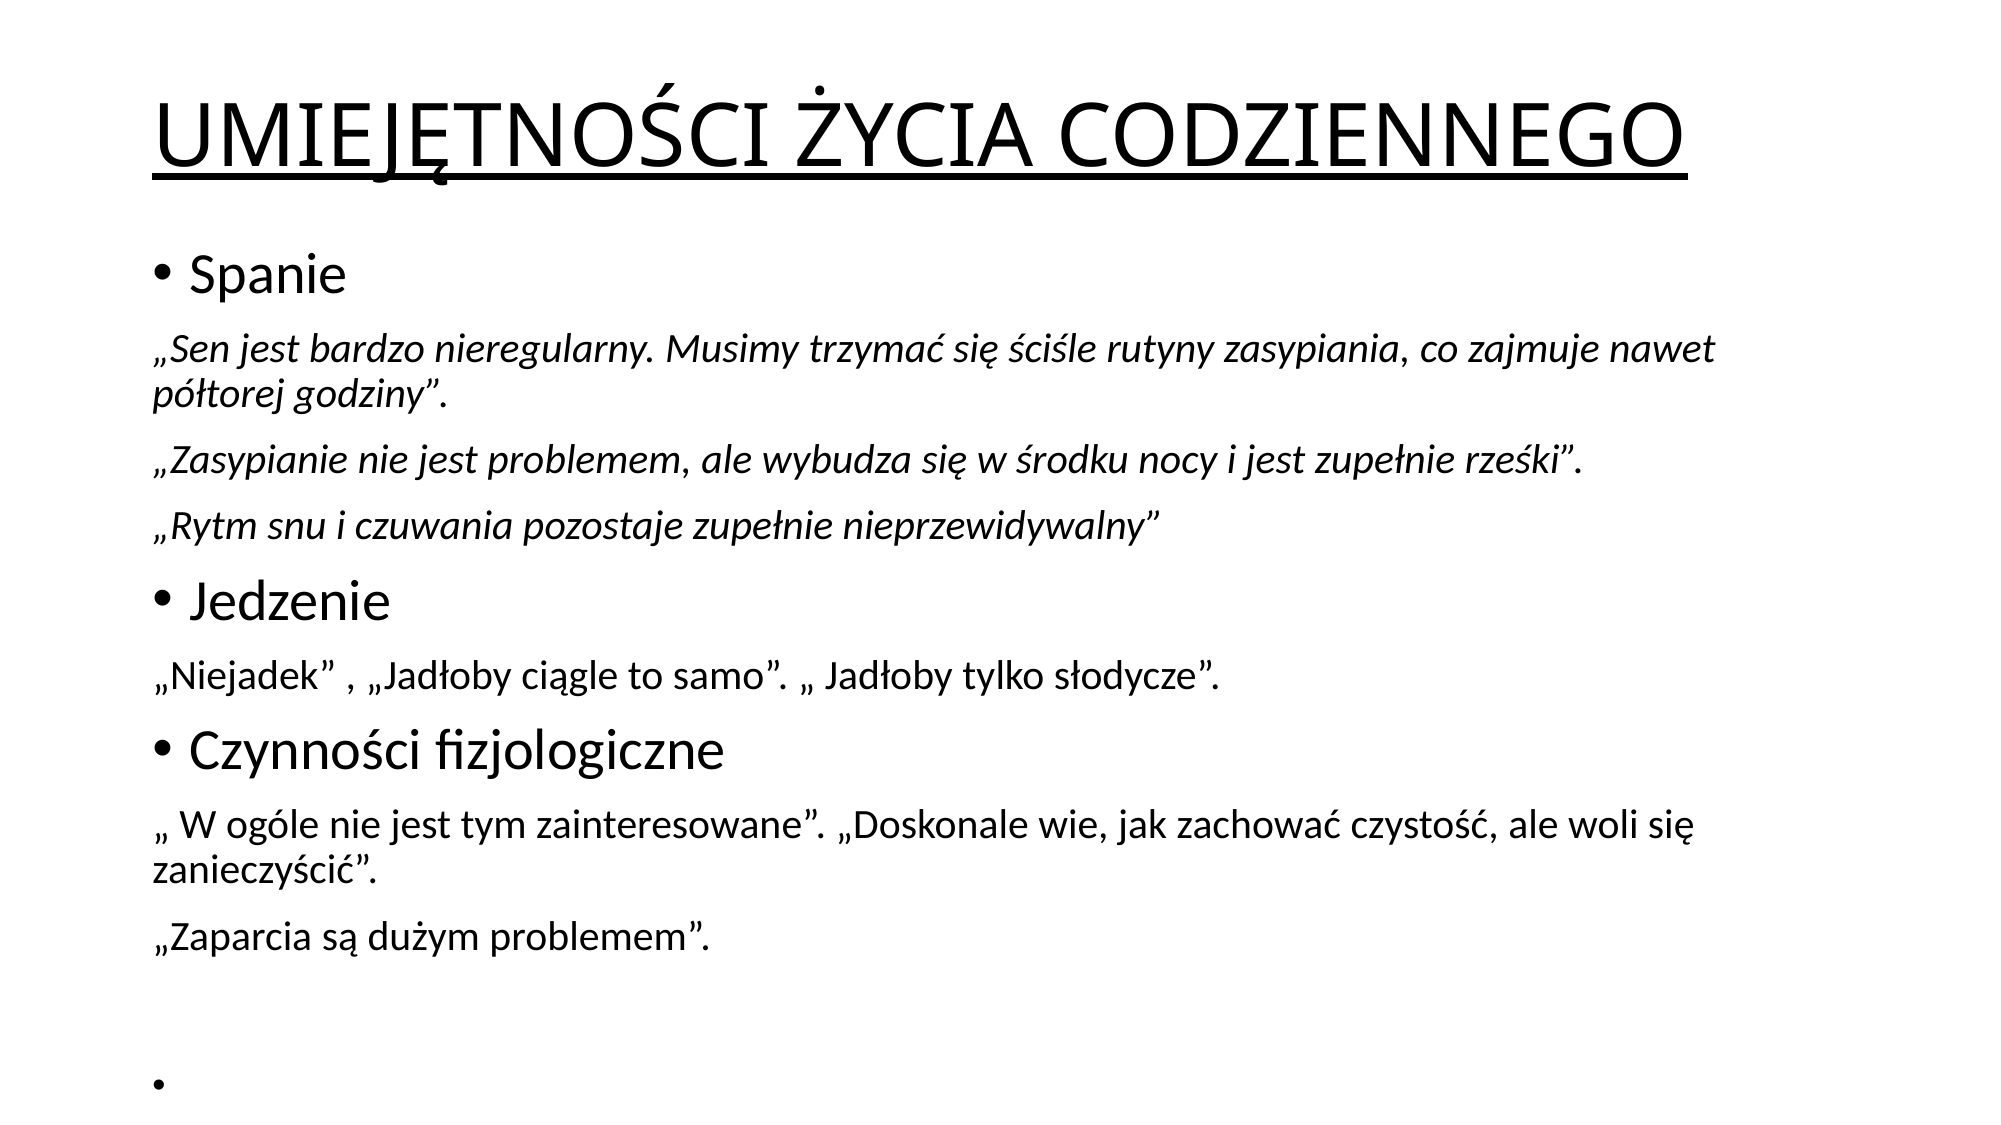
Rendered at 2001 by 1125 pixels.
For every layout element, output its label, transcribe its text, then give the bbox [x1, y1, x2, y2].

title UMIEJĘTNOŚCI ŻYCIA CODZIENNEGO [137, 82, 1863, 235]
list Spanie „Sen jest bardzo nieregularny. Musimy trzymać się ściśle rutyny zasypiania, co zajmuje nawet półtorej godziny”. „Zasypianie nie jest problemem, ale wybudza się w środku nocy i jest zupełnie rześki”. „Rytm snu i czuwania pozostaje zupełnie nieprzewidywalny” Jedzenie „Niejadek” , „Jadłoby ciągle to samo”. „ Jadłoby tylko słodycze”. Czynności fizjologiczne „ W ogóle nie jest tym zainteresowane”. „Doskonale wie, jak zachować czystość, ale woli się zanieczyścić”. „Zaparcia są dużym problemem”. [137, 235, 1863, 1085]
